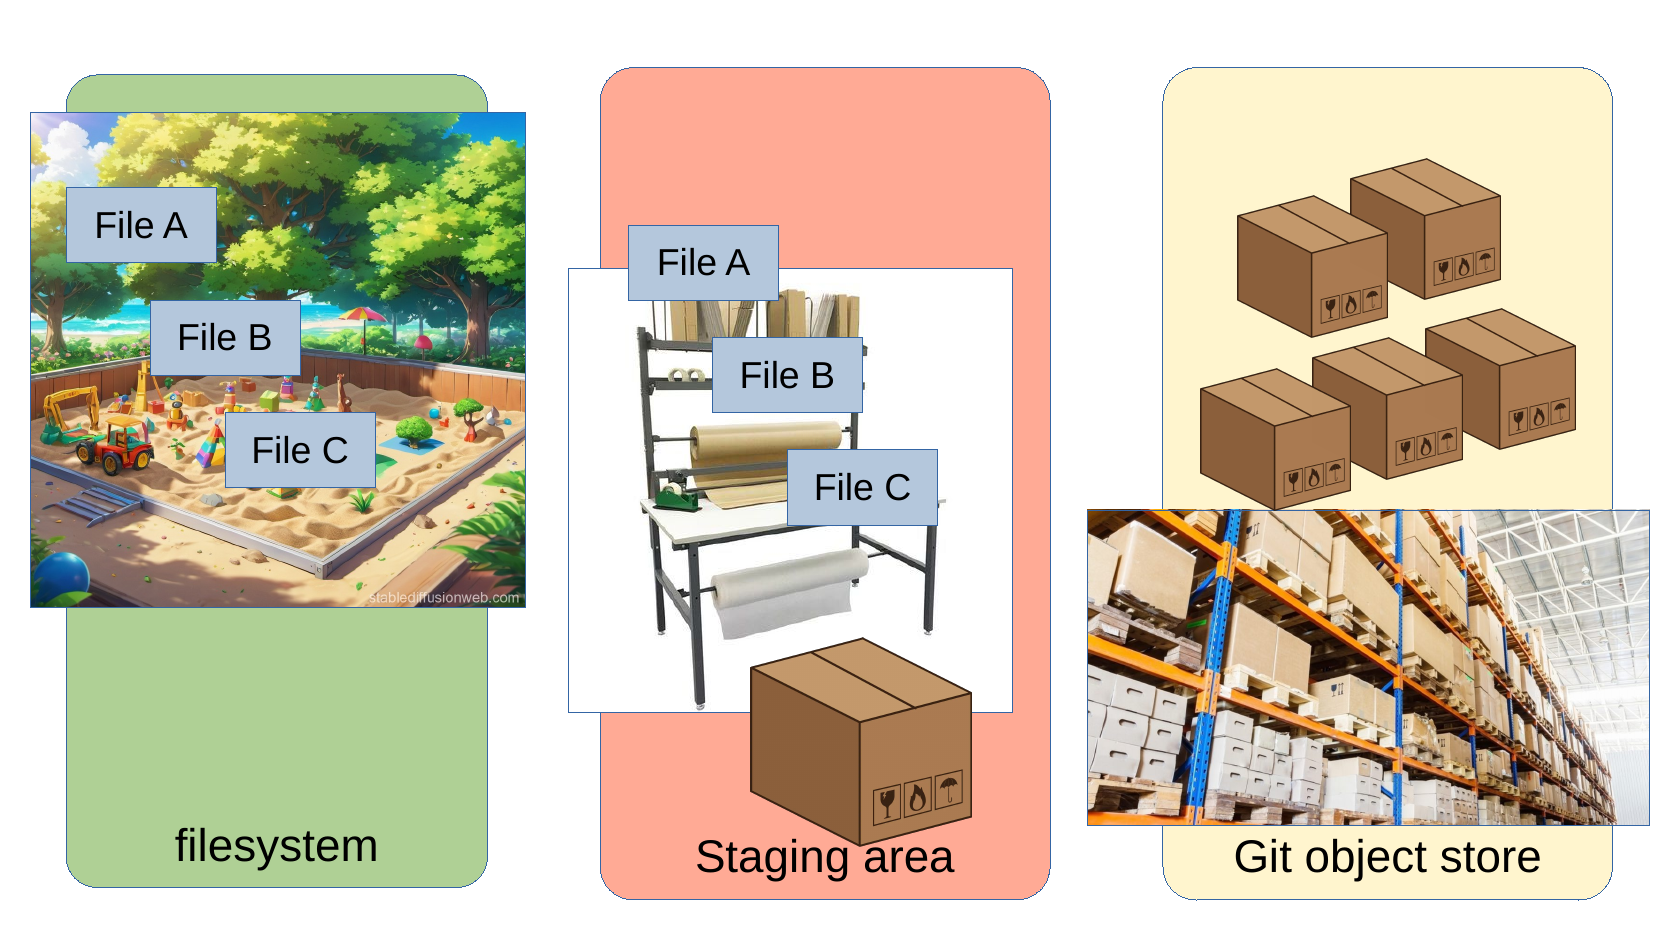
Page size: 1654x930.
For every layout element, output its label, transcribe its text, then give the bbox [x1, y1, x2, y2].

text_box Git object store [1162, 826, 1613, 901]
text_box filesystem [66, 608, 488, 888]
picture [1087, 158, 1650, 826]
text_box Staging area [600, 67, 1051, 900]
picture [30, 112, 526, 608]
text_box File B [712, 337, 863, 413]
text_box File A [628, 225, 779, 301]
text_box File A [66, 187, 217, 263]
text_box File B [150, 300, 301, 376]
picture [568, 268, 1013, 847]
text_box Git object store [1162, 67, 1613, 509]
text_box File C [787, 449, 938, 526]
text_box File C [225, 412, 376, 488]
text_box filesystem [66, 74, 488, 112]
